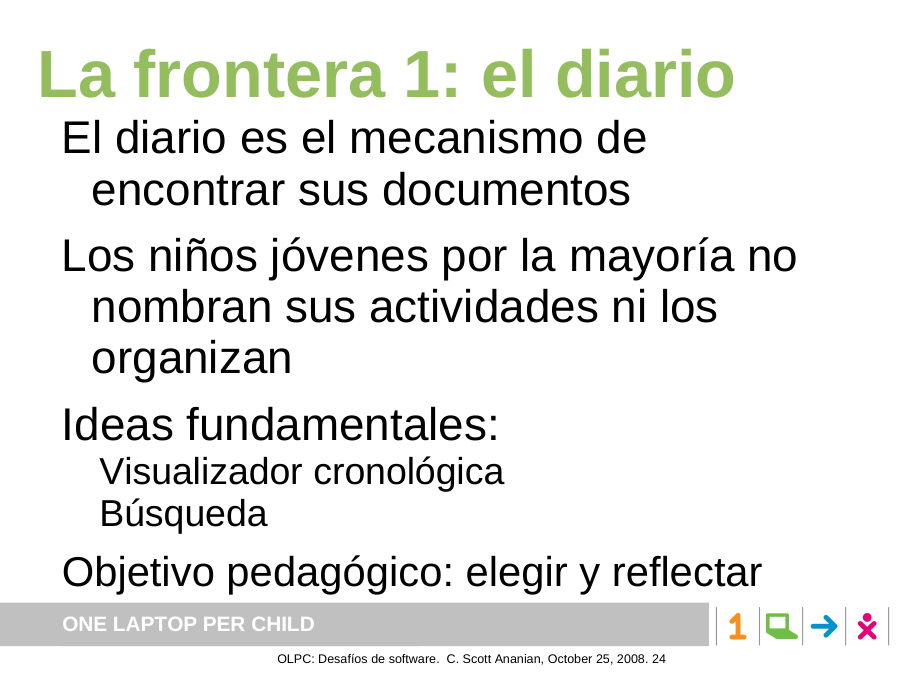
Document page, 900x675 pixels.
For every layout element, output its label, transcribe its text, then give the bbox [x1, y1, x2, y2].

list El diario es el mecanismo de encontrar sus documentos Los niños jóvenes por la mayoría no nombran sus actividades ni los organizan Ideas fundamentales: Visualizador cronológica Búsqueda Objetivo pedagógico: elegir y reflectar [61, 112, 844, 675]
title La frontera 1: el diario [37, 37, 856, 211]
picture [844, 598, 898, 655]
